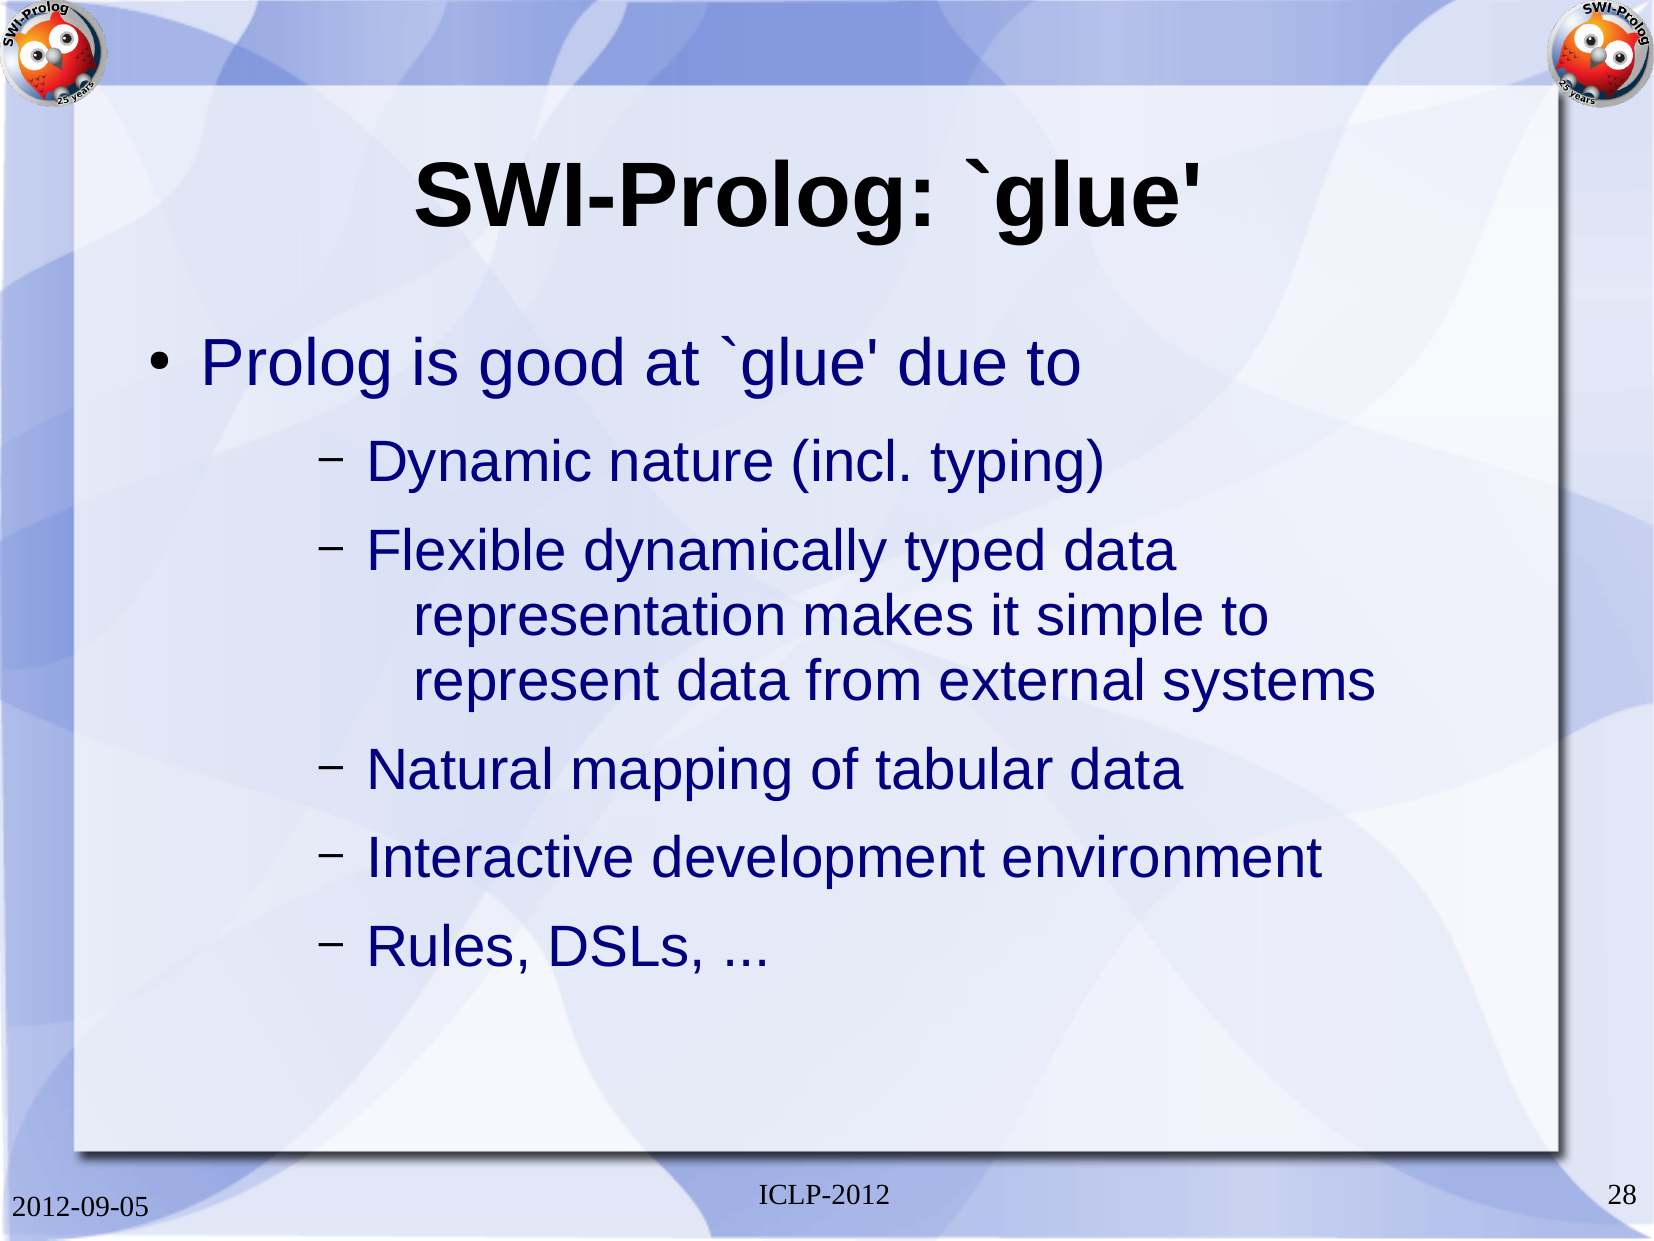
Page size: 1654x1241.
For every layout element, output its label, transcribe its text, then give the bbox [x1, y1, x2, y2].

list Prolog is good at `glue' due to Dynamic nature (incl. typing) Flexible dynamically typed data representation makes it simple to represent data from external systems Natural mapping of tabular data Interactive development environment Rules, DSLs, ... [129, 324, 1489, 1045]
title SWI-Prolog: `glue' [82, 90, 1536, 298]
picture [0, 0, 1654, 1241]
